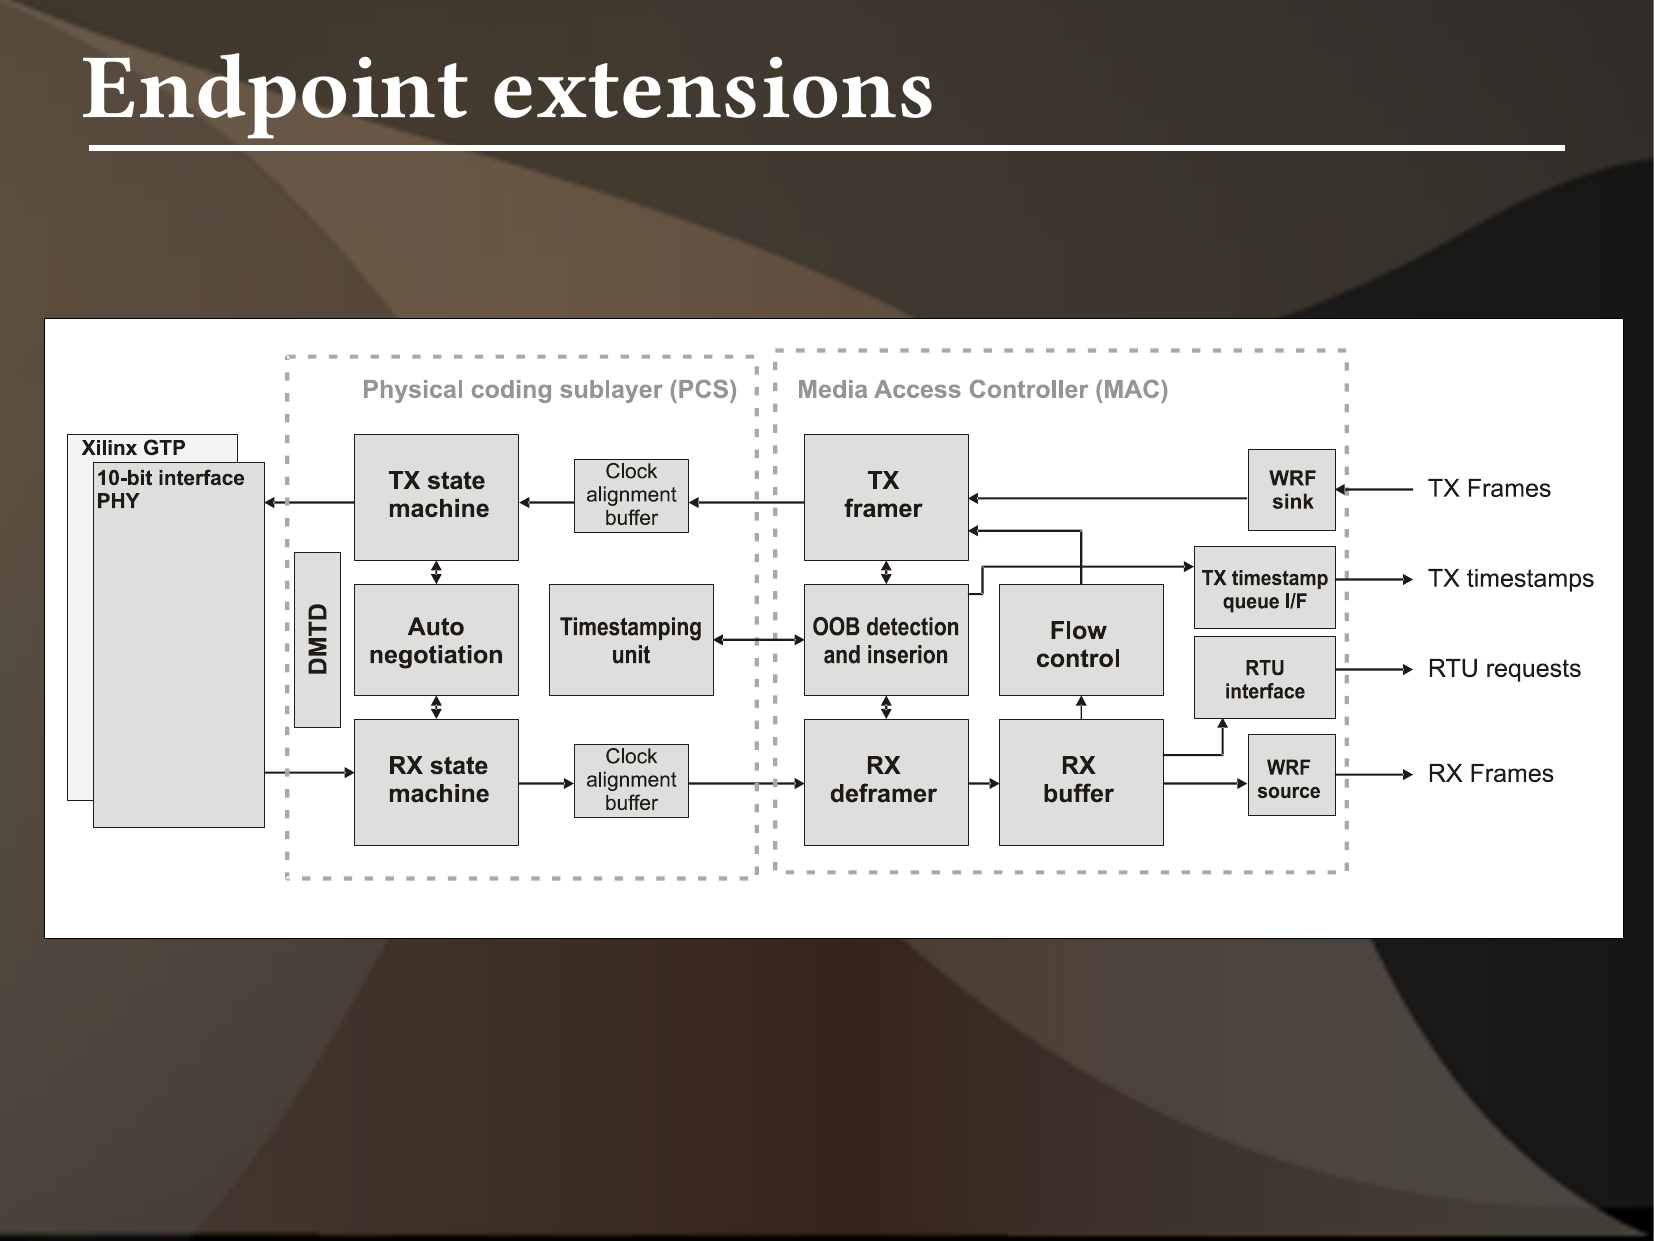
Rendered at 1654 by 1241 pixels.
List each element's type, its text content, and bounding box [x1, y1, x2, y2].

title Endpoint extensions [82, 35, 1571, 141]
picture [0, 0, 1654, 1241]
text_box [44, 318, 1624, 939]
